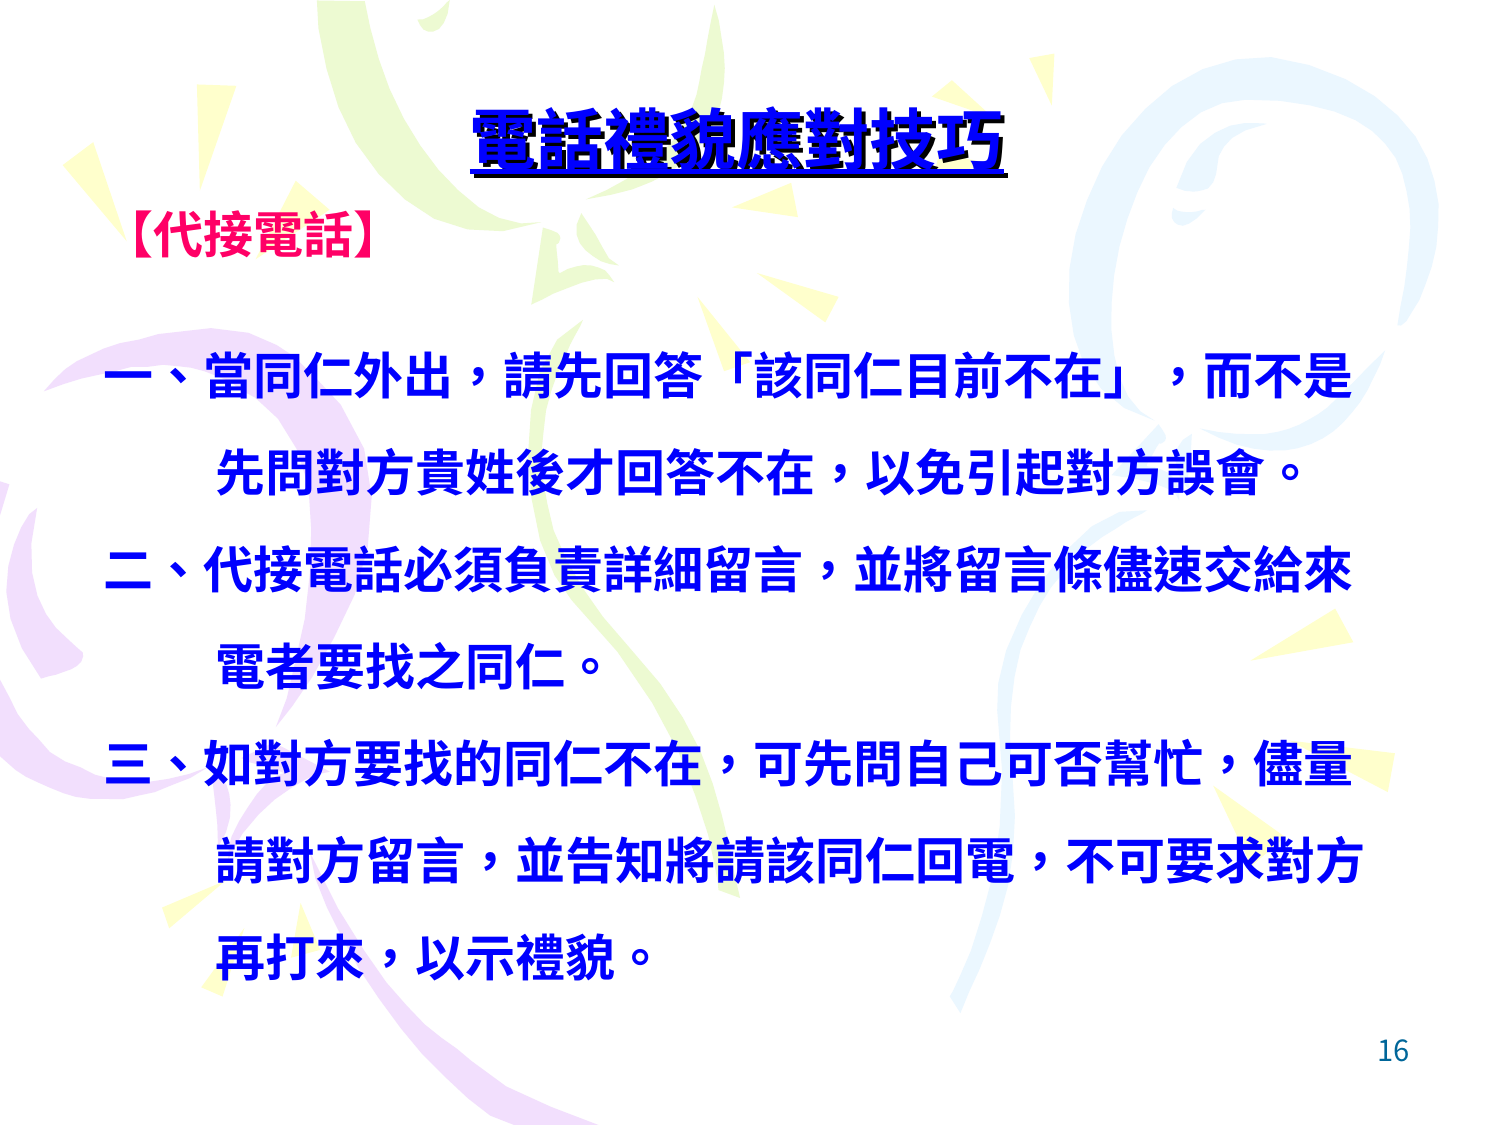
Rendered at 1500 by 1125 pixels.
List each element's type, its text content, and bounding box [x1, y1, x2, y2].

text_box 電話禮貌應對技巧 [454, 90, 1019, 186]
text_box 【代接電話】 [88, 196, 444, 272]
text_box 一、當同仁外出，請先回答「該同仁目前不在」，而不是 先問對方貴姓後才回答不在，以免引起對方誤會。 二、代接電話必須負責詳細留言，並將留言條儘速交給來 電者要找之同仁。 三、如對方要找的同仁不在，可先問自己可否幫忙，儘量 請對方留言，並告知將請該同仁回電，不可要求對方 再打來，以示禮貌。 [88, 239, 1400, 994]
